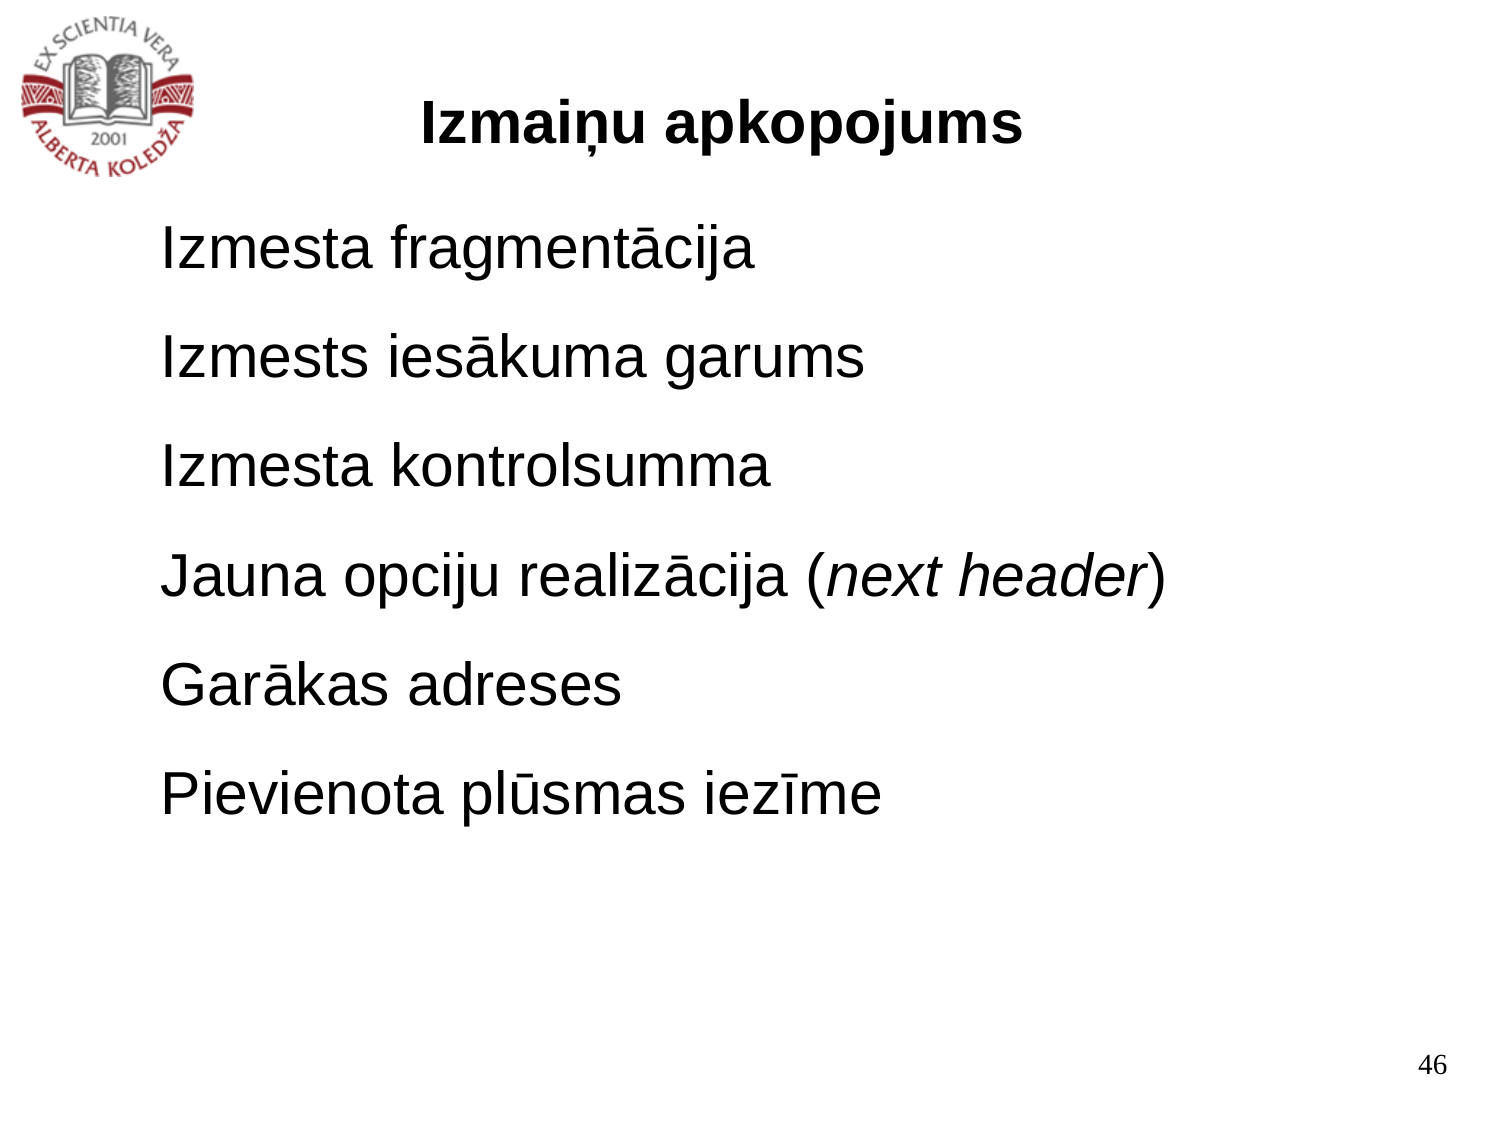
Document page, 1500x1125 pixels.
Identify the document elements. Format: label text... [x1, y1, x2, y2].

list Izmesta fragmentācija Izmests iesākuma garums Izmesta kontrolsumma Jauna opciju realizācija (next header) Garākas adreses Pievienota plūsmas iezīme [74, 200, 1463, 1101]
text_box <skaitlis> [1312, 1037, 1463, 1101]
picture [21, 16, 194, 177]
title Izmaiņu apkopojums [50, 62, 1374, 175]
